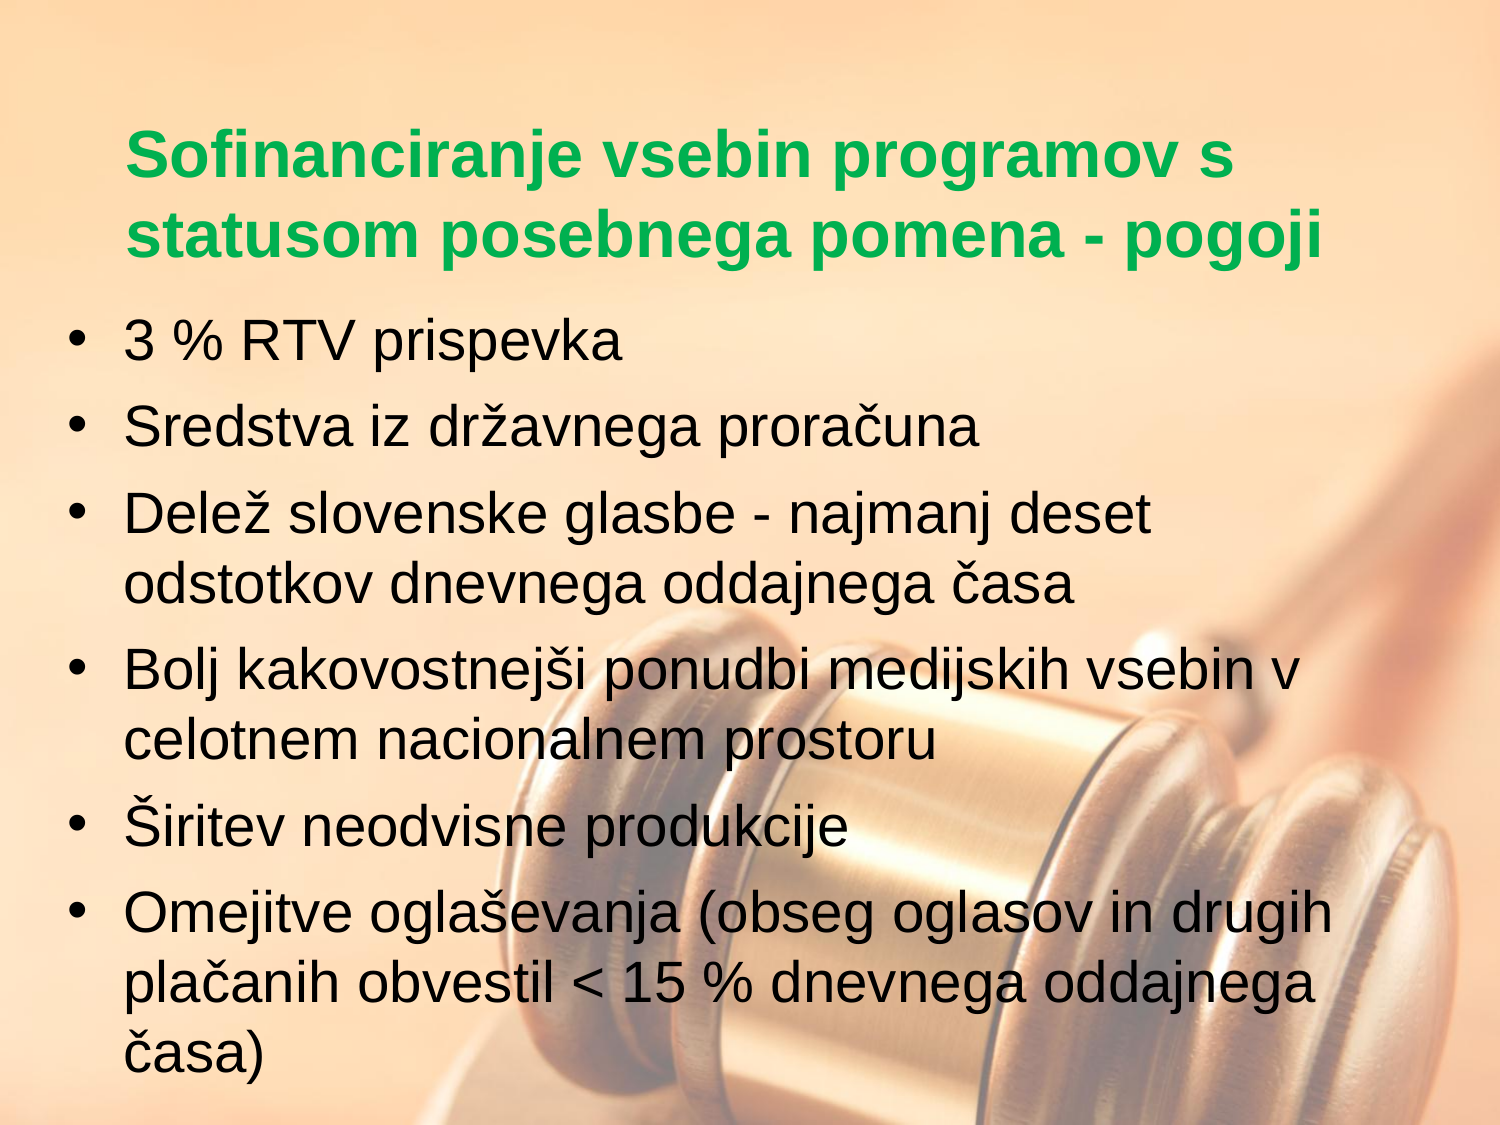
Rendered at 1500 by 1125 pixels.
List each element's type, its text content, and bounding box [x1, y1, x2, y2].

list 3 % RTV prispevka Sredstva iz državnega proračuna Delež slovenske glasbe - najmanj deset odstotkov dnevnega oddajnega časa Bolj kakovostnejši ponudbi medijskih vsebin v celotnem nacionalnem prostoru Širitev neodvisne produkcije Omejitve oglaševanja (obseg oglasov in drugih plačanih obvestil < 15 % dnevnega oddajnega časa) [53, 207, 1404, 1094]
title Sofinanciranje vsebin programov s statusom posebnega pomena - pogoji [75, 13, 1426, 279]
picture [0, 0, 1500, 1125]
